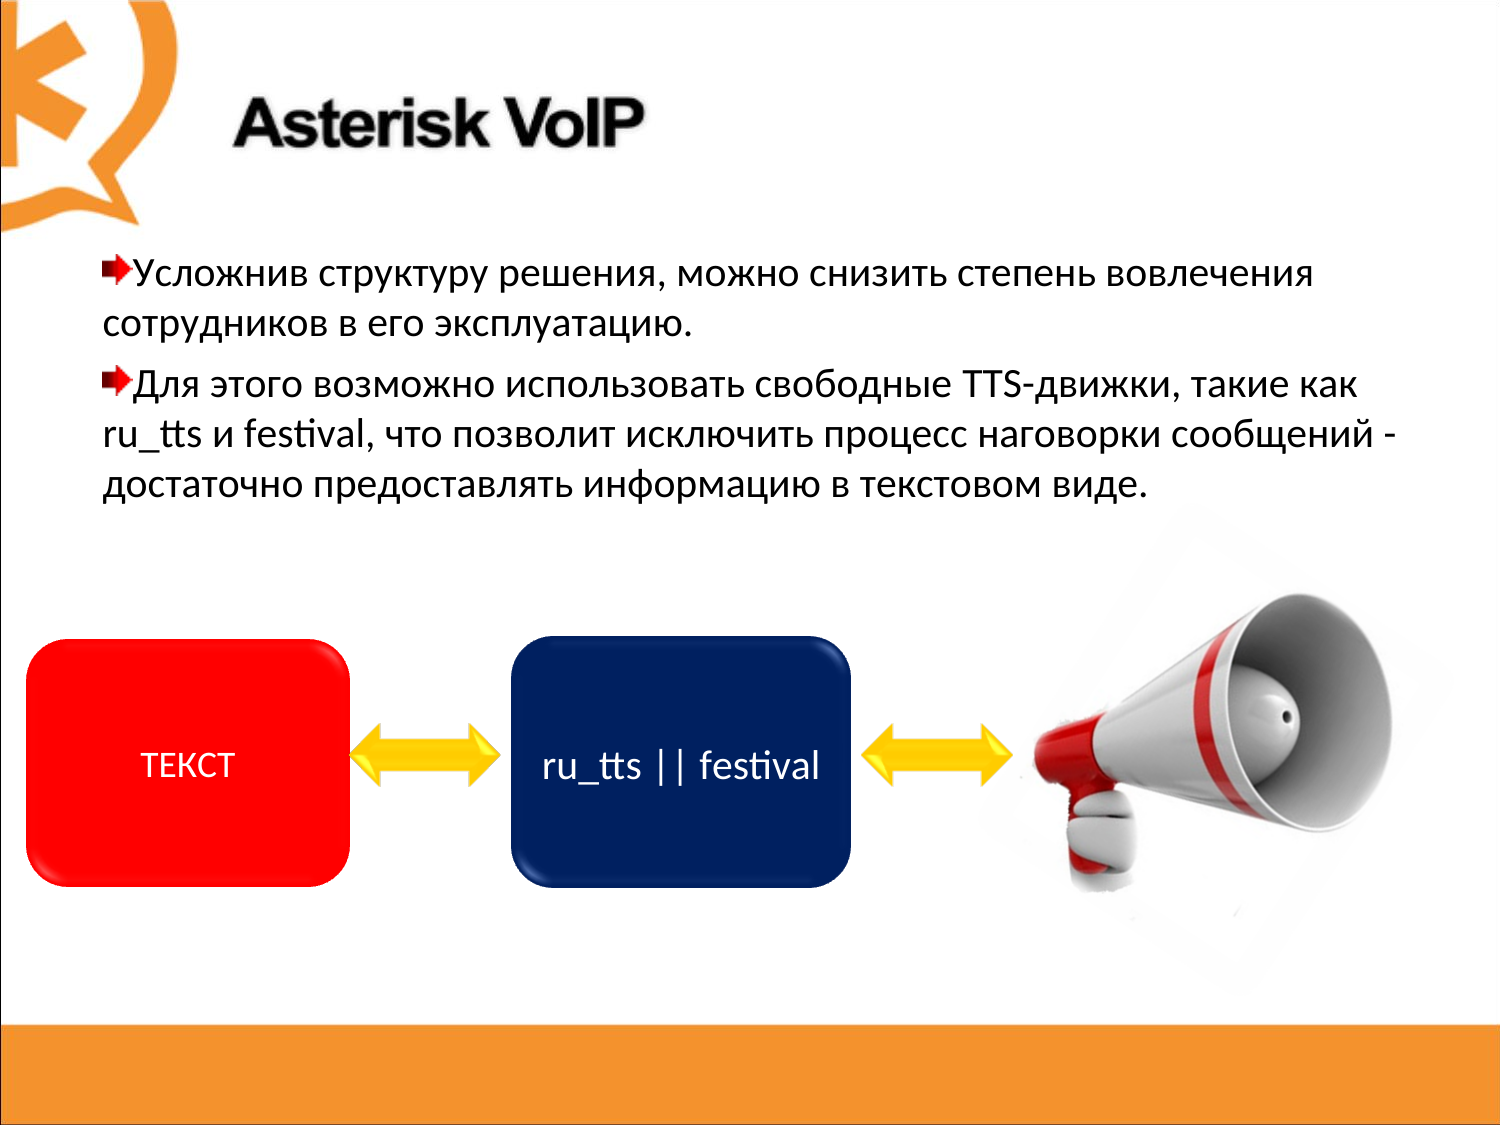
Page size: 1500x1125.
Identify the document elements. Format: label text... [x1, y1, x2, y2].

text_box ТЕКСТ [39, 651, 337, 875]
text_box Усложнив структуру решения, можно снизить степень вовлечения сотрудников в его эксплуатацию. Для этого возможно использовать свободные TTS-движки, такие как ru_tts и festival, что позволит исключить процесс наговорки сообщений - достаточно предоставлять информацию в текстовом виде. [87, 237, 1450, 624]
picture [0, 0, 1500, 1125]
text_box ru_tts || festival [524, 649, 838, 876]
